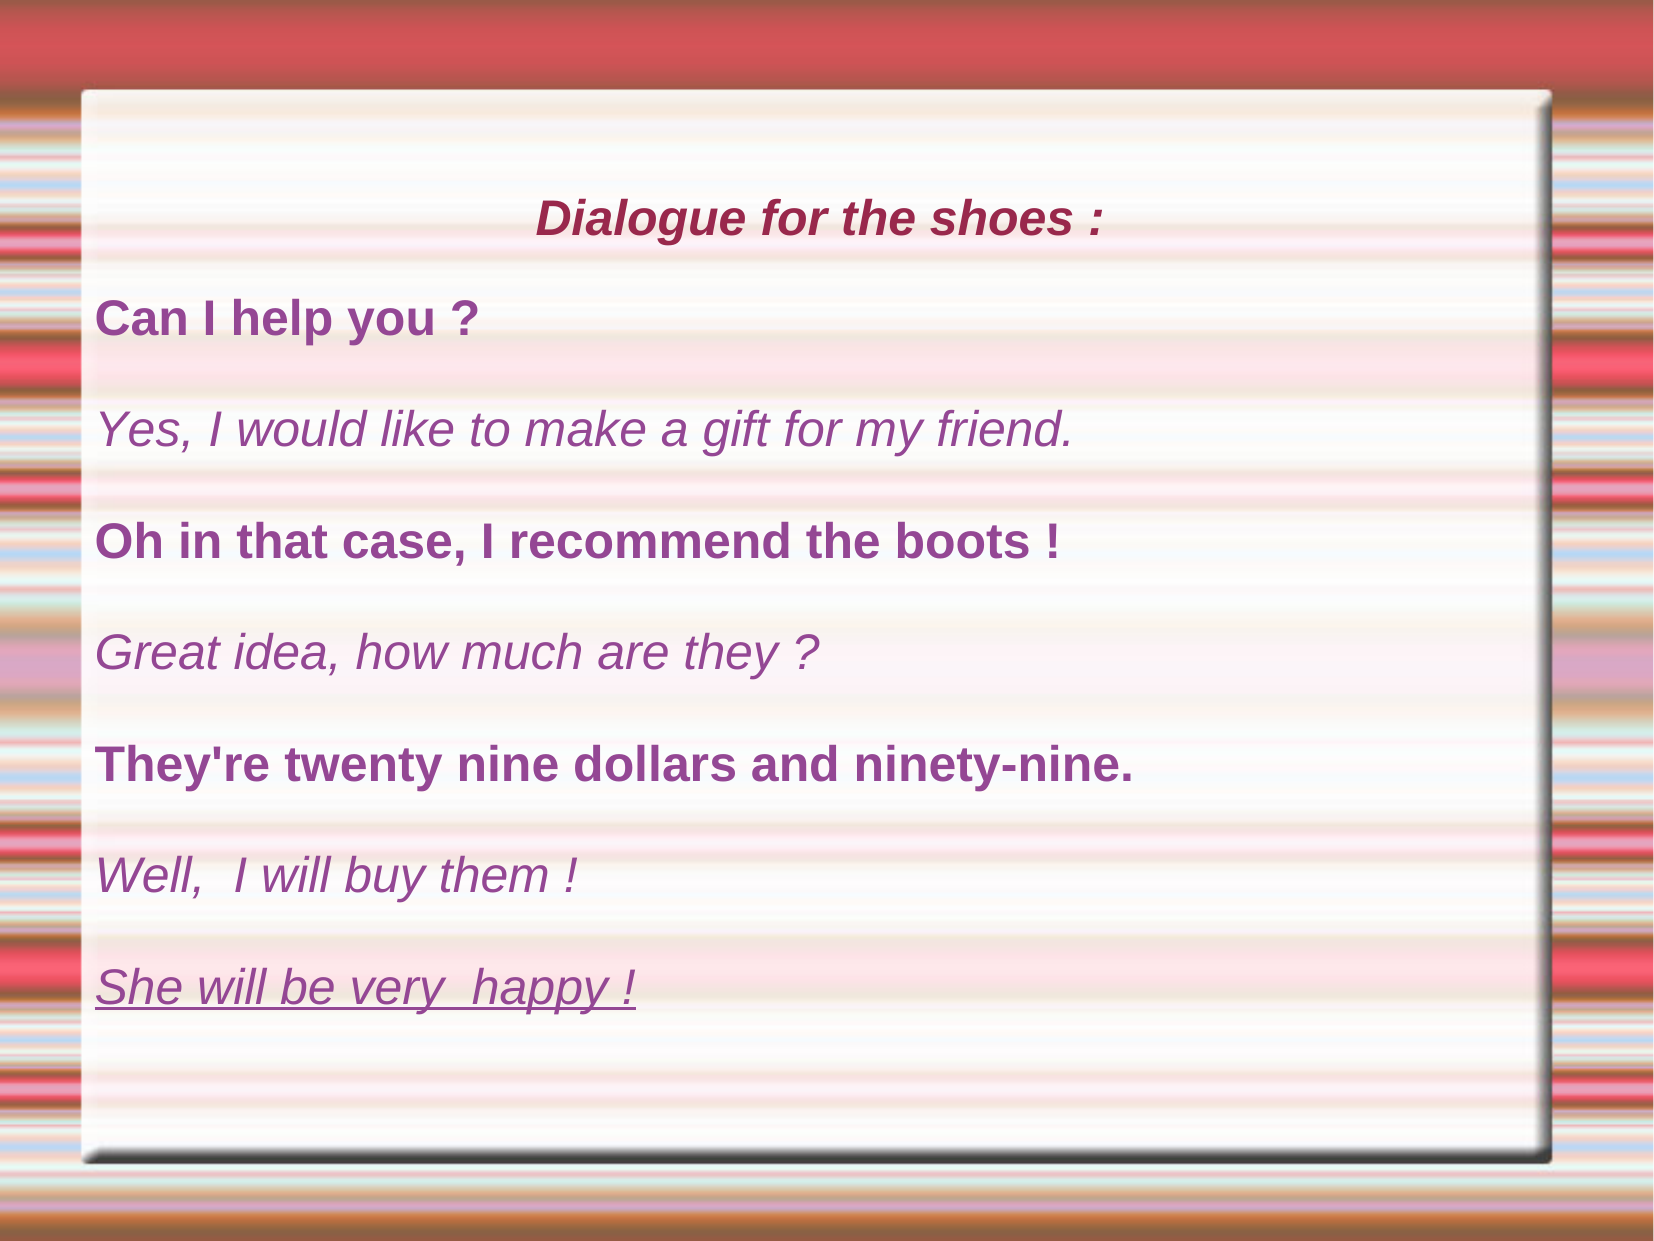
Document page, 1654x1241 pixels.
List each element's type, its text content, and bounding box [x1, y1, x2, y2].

list Can I help you ? Yes, I would like to make a gift for my friend. Oh in that case, I recommend the boots ! Great idea, how much are they ? They're twenty nine dollars and ninety-nine. Well, I will buy them ! She will be very happy ! [82, 290, 1538, 1021]
title Dialogue for the shoes : [121, 114, 1534, 290]
picture [0, 0, 1654, 1241]
